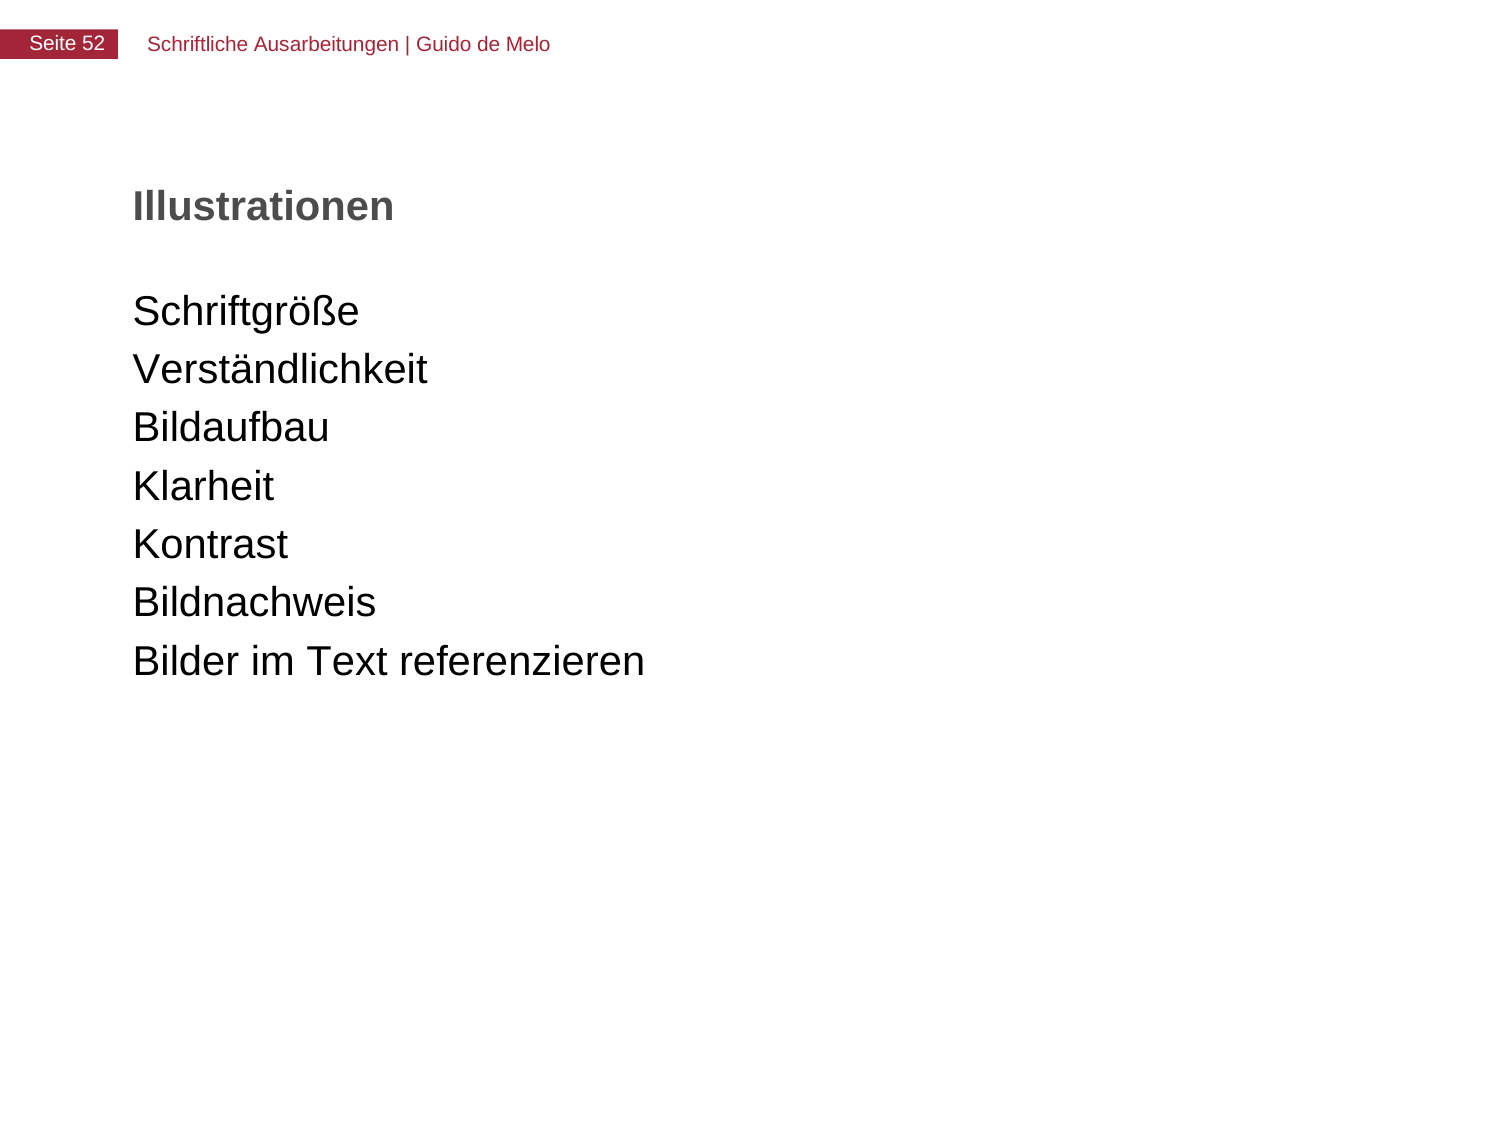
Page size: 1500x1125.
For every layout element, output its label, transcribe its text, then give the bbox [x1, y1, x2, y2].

list Schriftgröße Verständlichkeit Bildaufbau Klarheit Kontrast Bildnachweis Bilder im Text referenzieren [132, 287, 1371, 888]
title Illustrationen [132, 149, 1413, 258]
